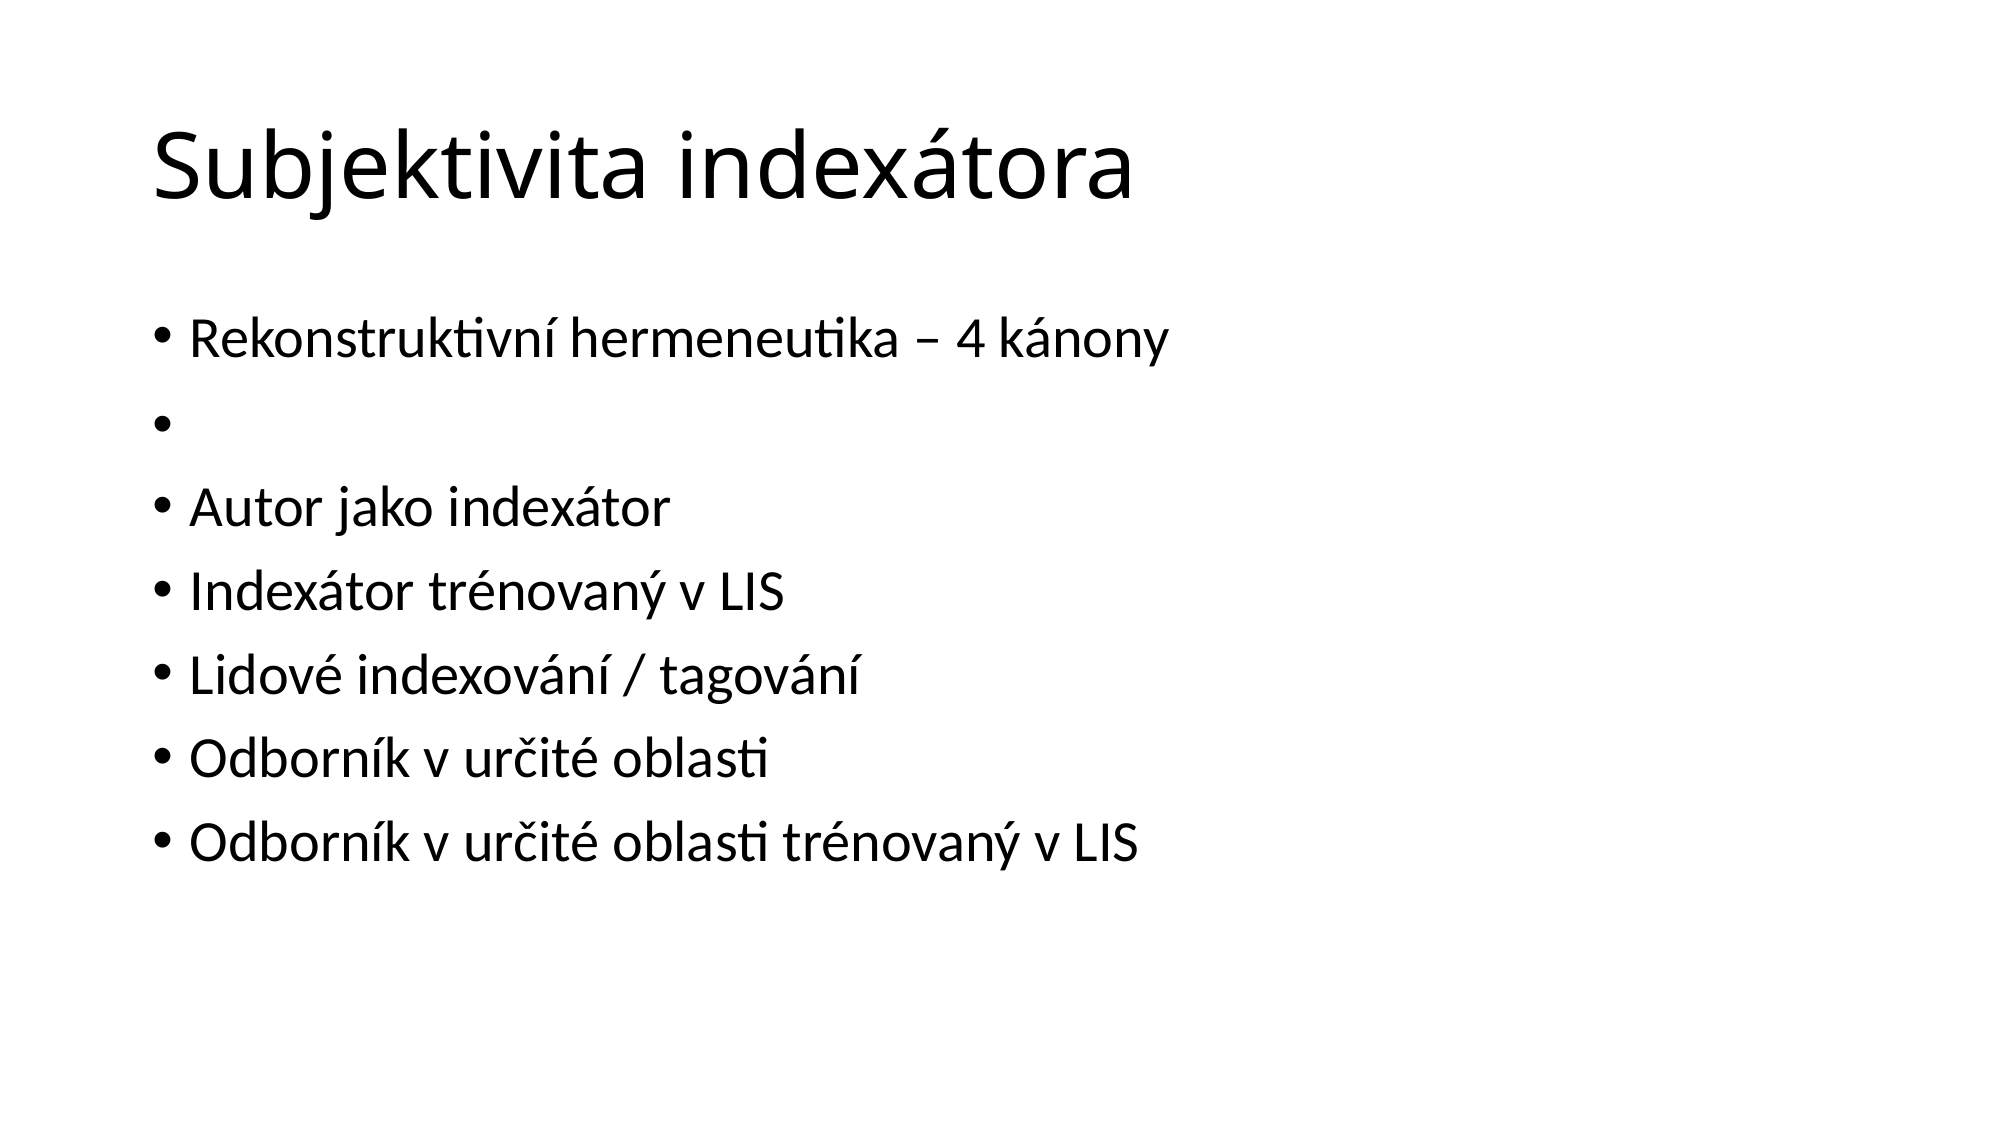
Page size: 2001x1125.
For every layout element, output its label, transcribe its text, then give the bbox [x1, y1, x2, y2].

list Rekonstruktivní hermeneutika – 4 kánony Autor jako indexátor Indexátor trénovaný v LIS Lidové indexování / tagování Odborník v určité oblasti Odborník v určité oblasti trénovaný v LIS [137, 299, 1863, 1014]
title Subjektivita indexátora [137, 59, 1863, 278]
